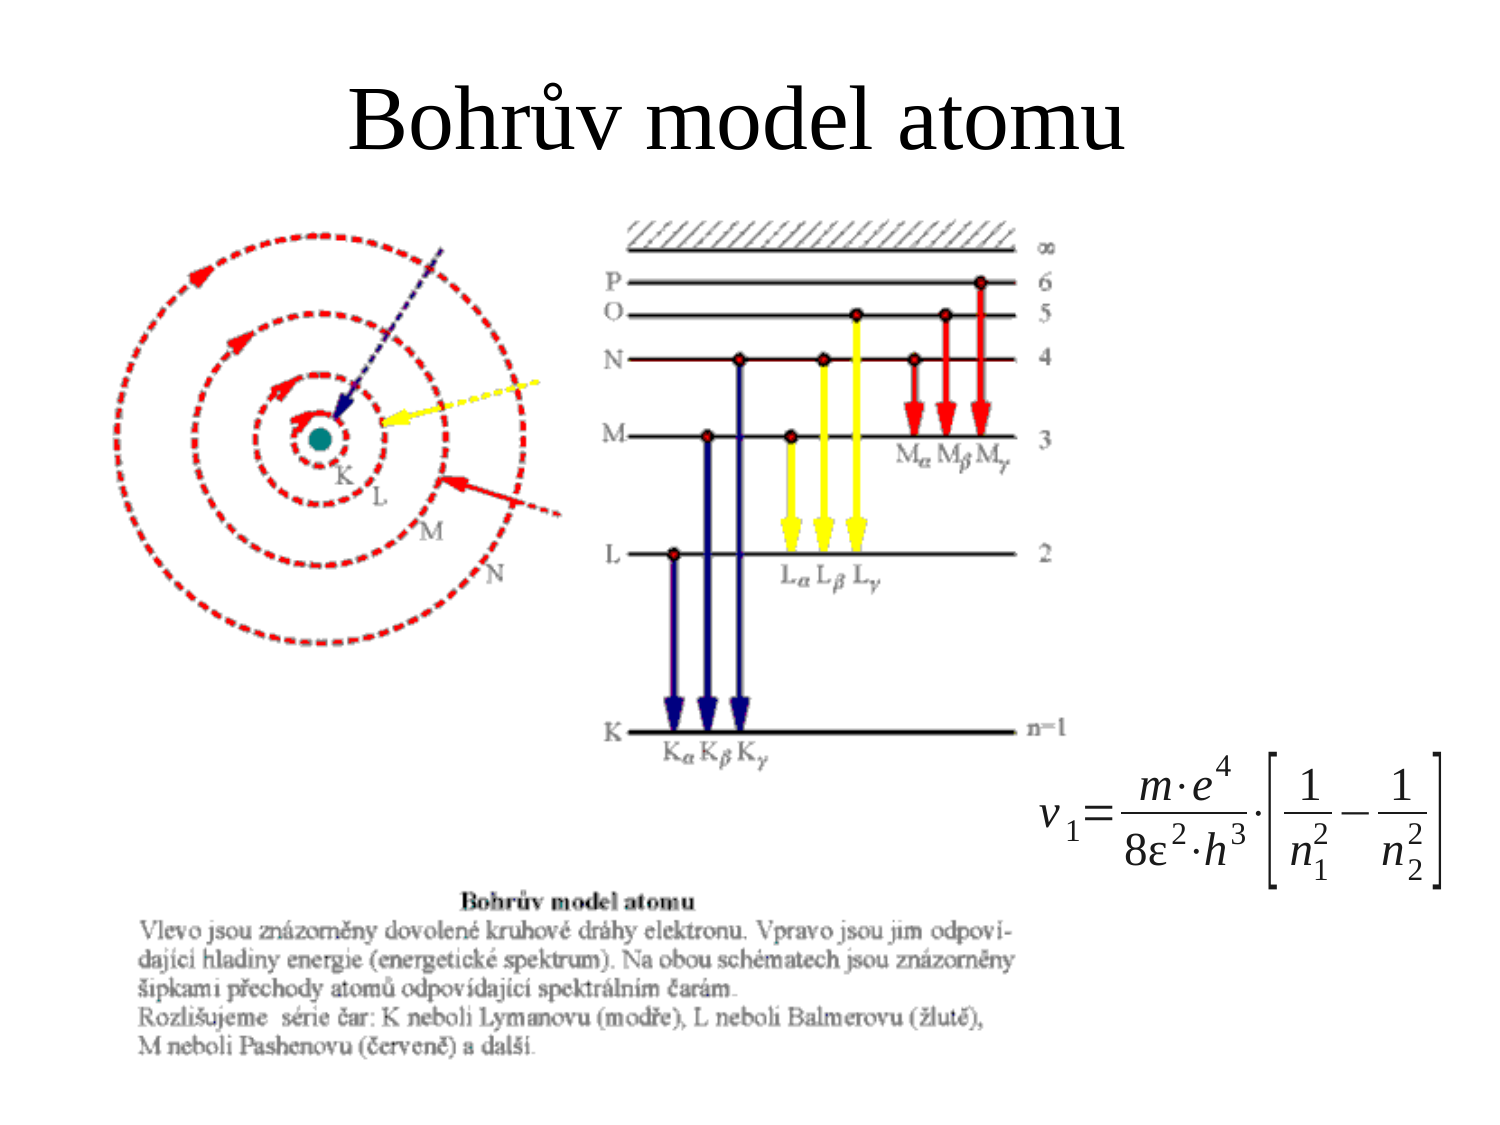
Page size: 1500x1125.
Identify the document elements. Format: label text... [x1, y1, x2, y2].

picture [75, 174, 1090, 1085]
chart [1026, 750, 1461, 893]
text_box Bohrův model atomu [137, 49, 1338, 176]
